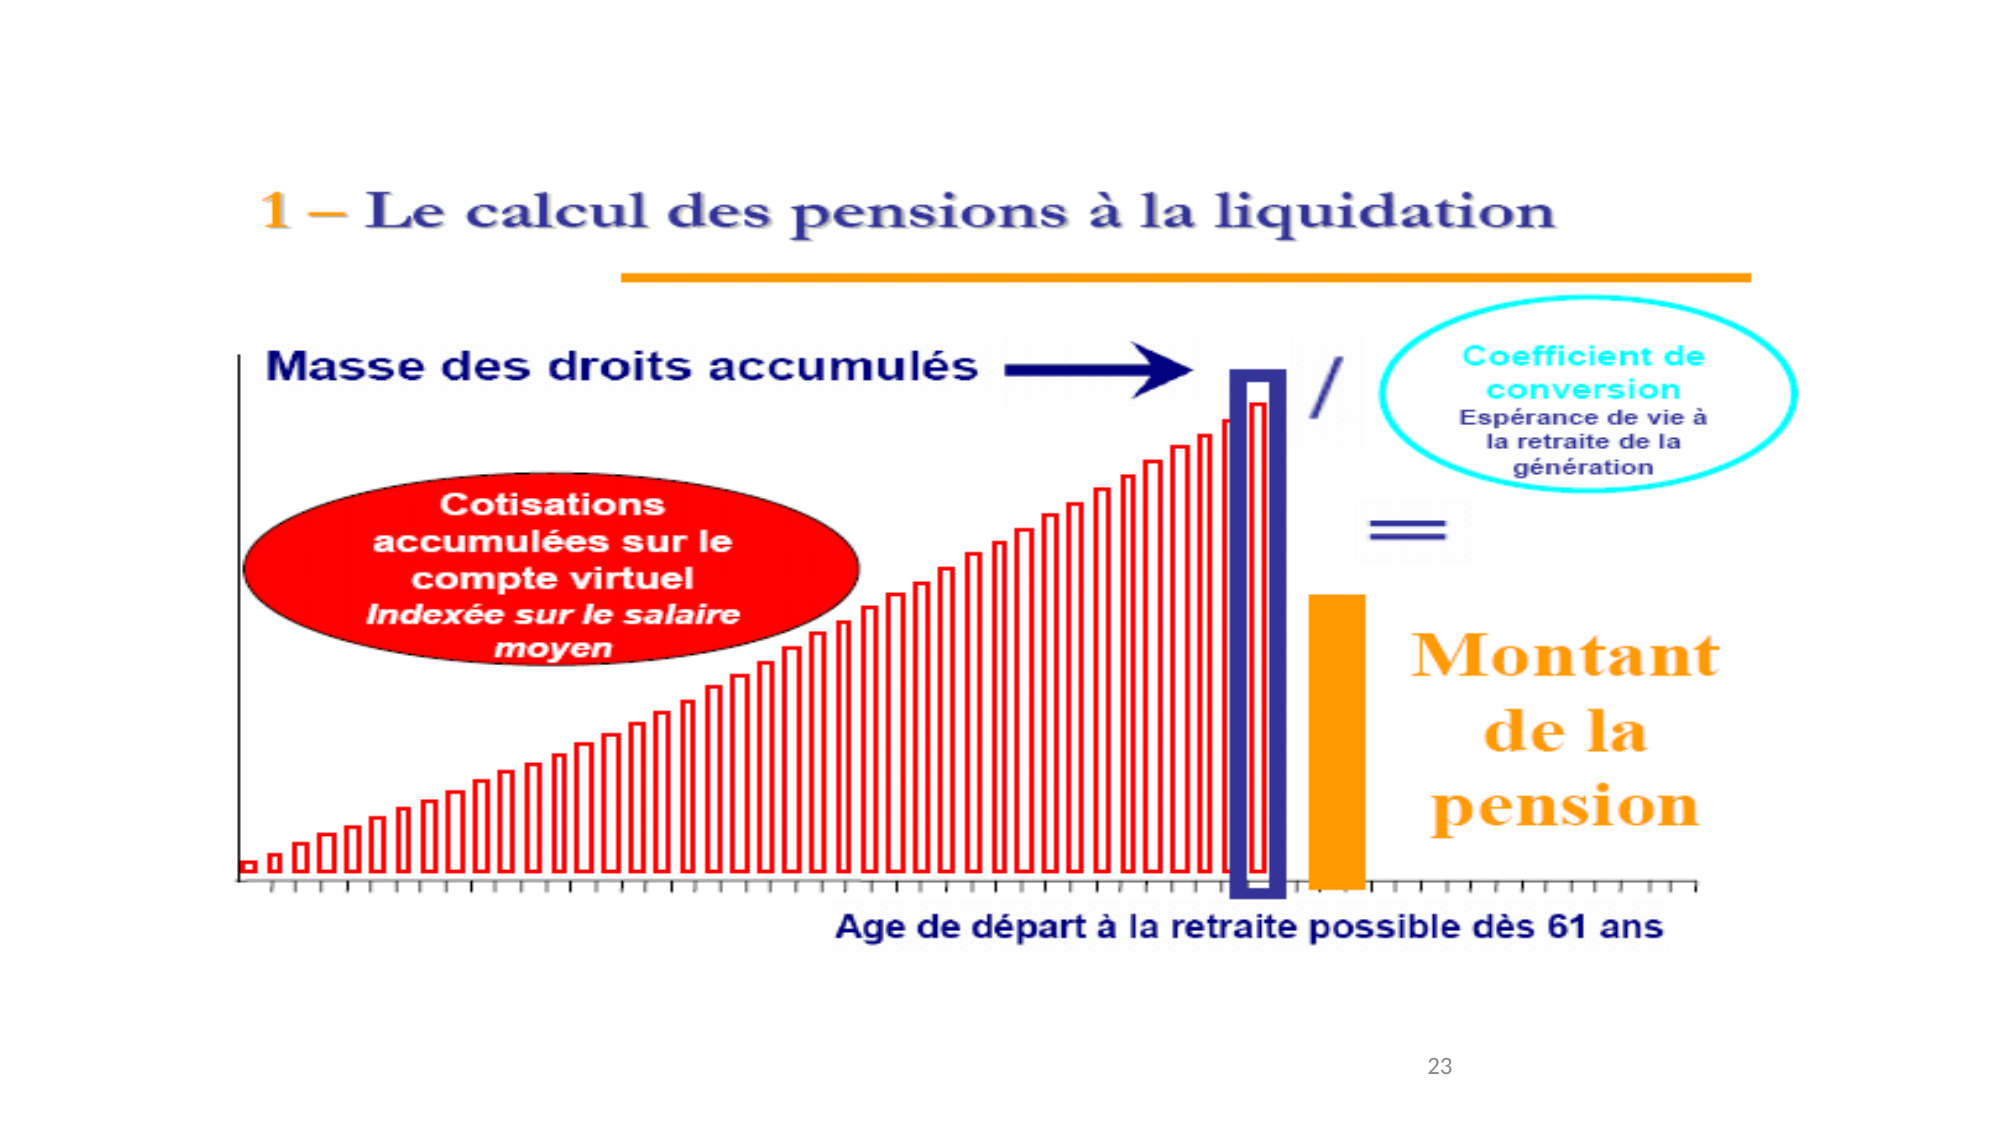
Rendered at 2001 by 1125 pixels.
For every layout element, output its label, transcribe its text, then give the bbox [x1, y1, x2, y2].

picture [189, 172, 1811, 953]
slide_number <numéro> [1412, 1042, 1863, 1103]
